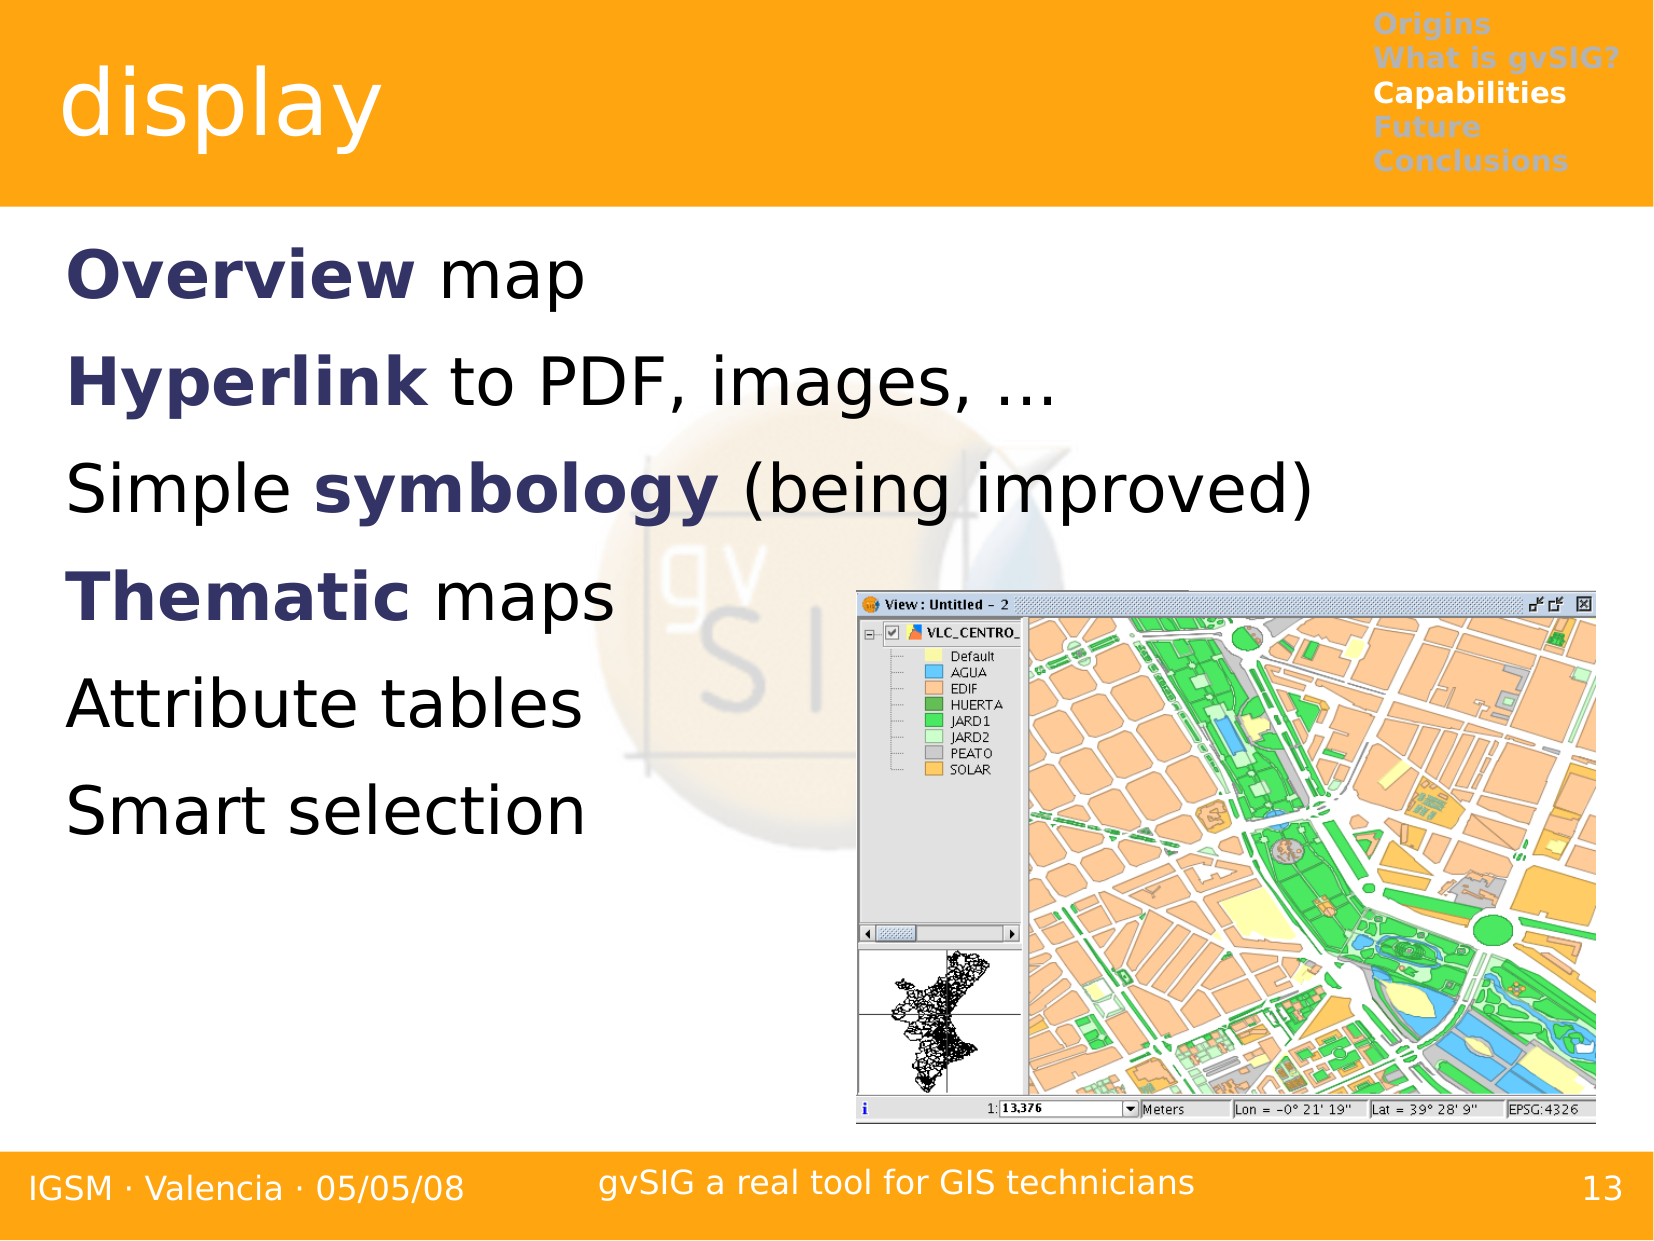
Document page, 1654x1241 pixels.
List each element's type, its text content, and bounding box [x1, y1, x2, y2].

list Overview map Hyperlink to PDF, images, ... Simple symbology (being improved) Thematic maps Attribute tables Smart selection [47, 236, 1595, 851]
text_box Origins What is gvSIG? Capabilities Future Conclusions [1358, 0, 1654, 207]
title display [59, 29, 1358, 178]
picture [856, 590, 1596, 1124]
